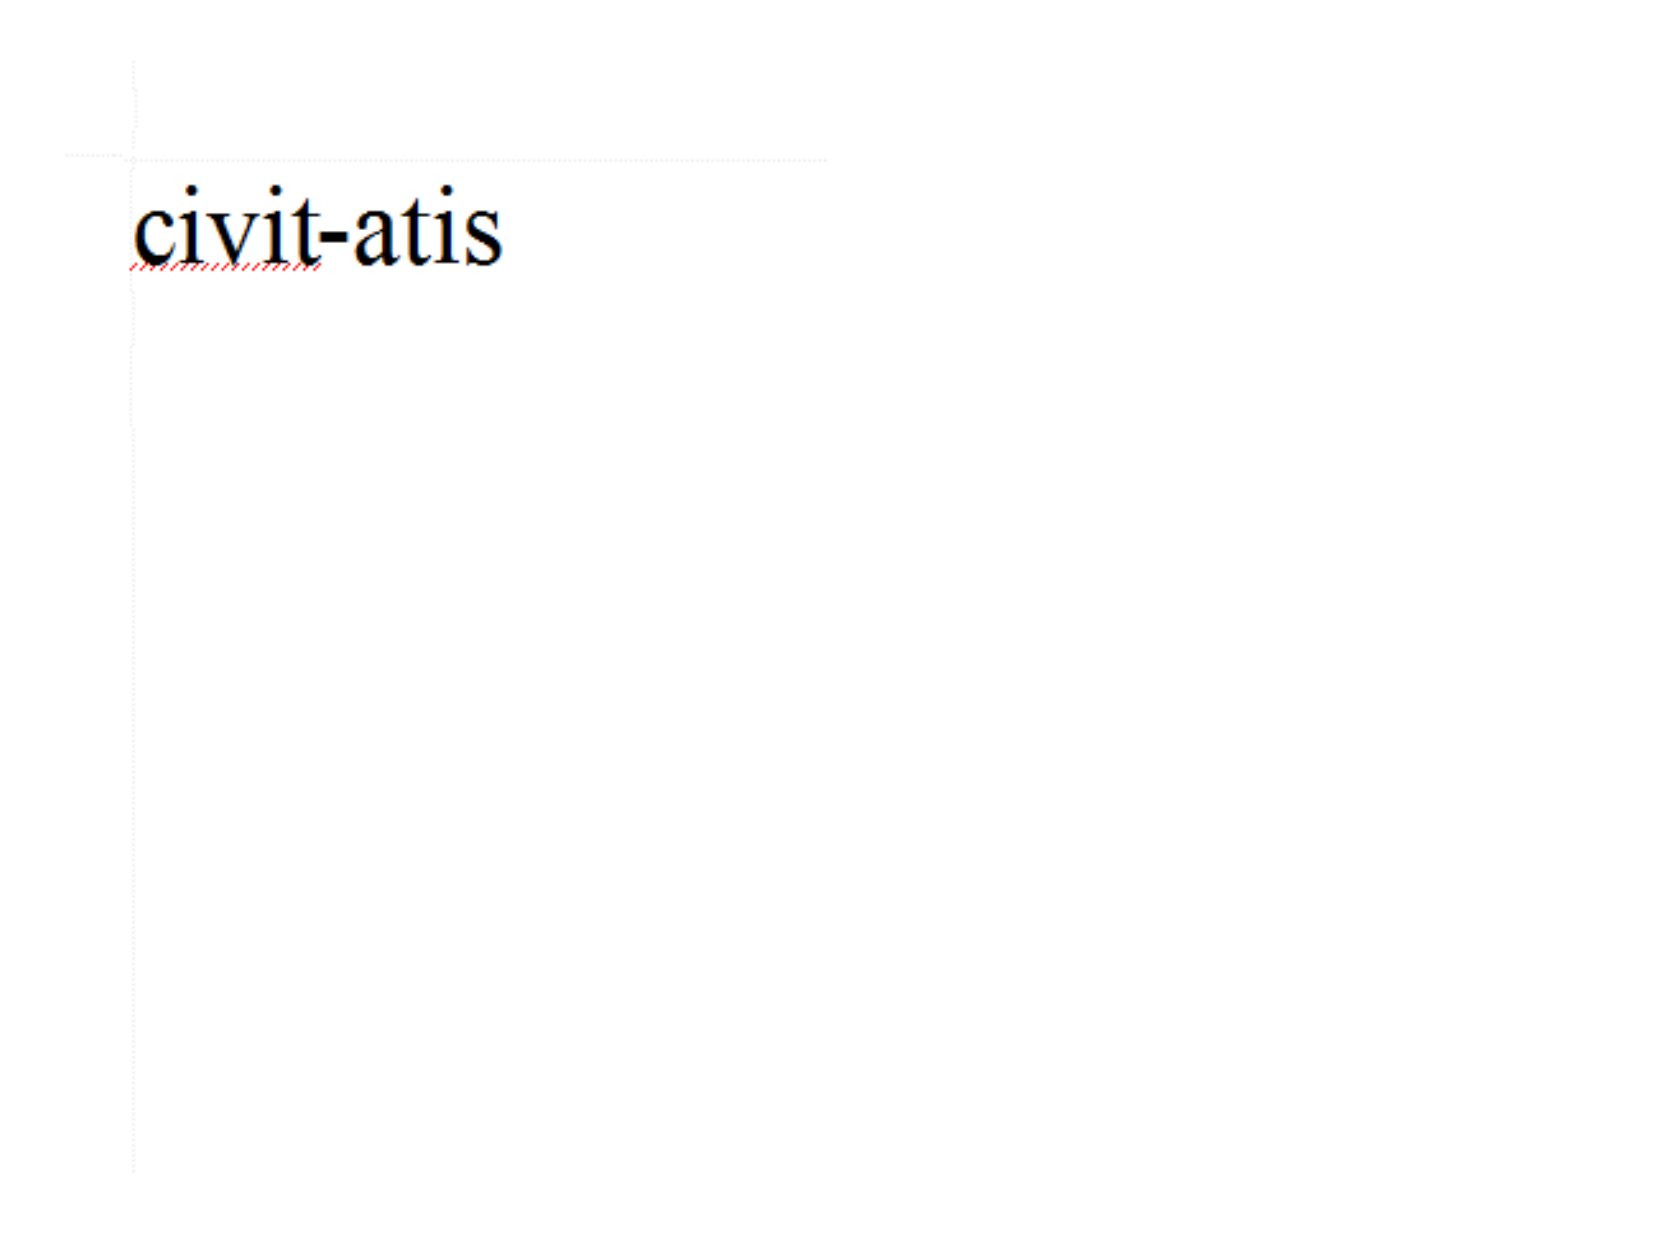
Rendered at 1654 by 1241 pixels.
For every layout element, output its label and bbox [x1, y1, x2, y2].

picture [59, 59, 827, 1181]
